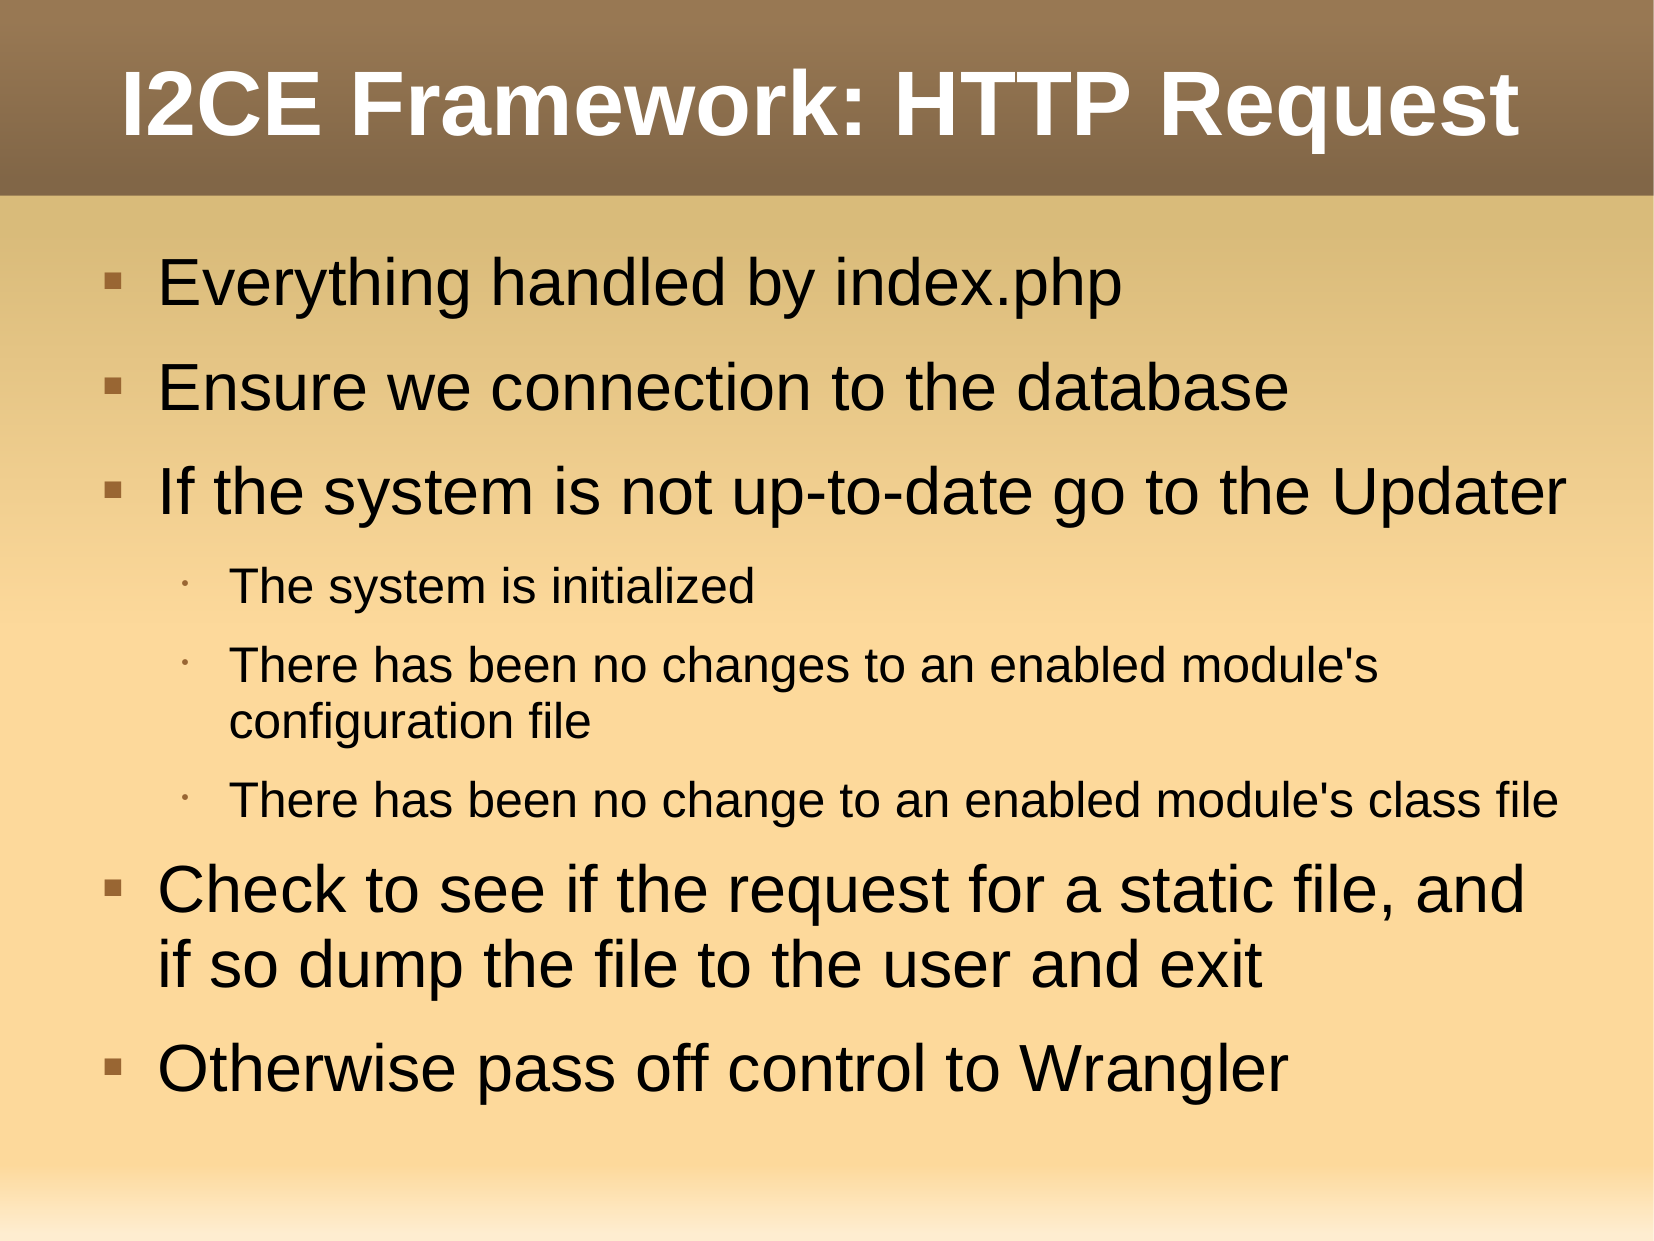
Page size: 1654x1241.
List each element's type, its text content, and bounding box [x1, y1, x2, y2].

title I2CE Framework: HTTP Request [76, 0, 1565, 208]
picture [0, 0, 1654, 1241]
list Everything handled by index.php Ensure we connection to the database If the system is not up-to-date go to the Updater The system is initialized There has been no changes to an enabled module's configuration file There has been no change to an enabled module's class file Check to see if the request for a static file, and if so dump the file to the user and exit Otherwise pass off control to Wrangler [86, 245, 1576, 1106]
